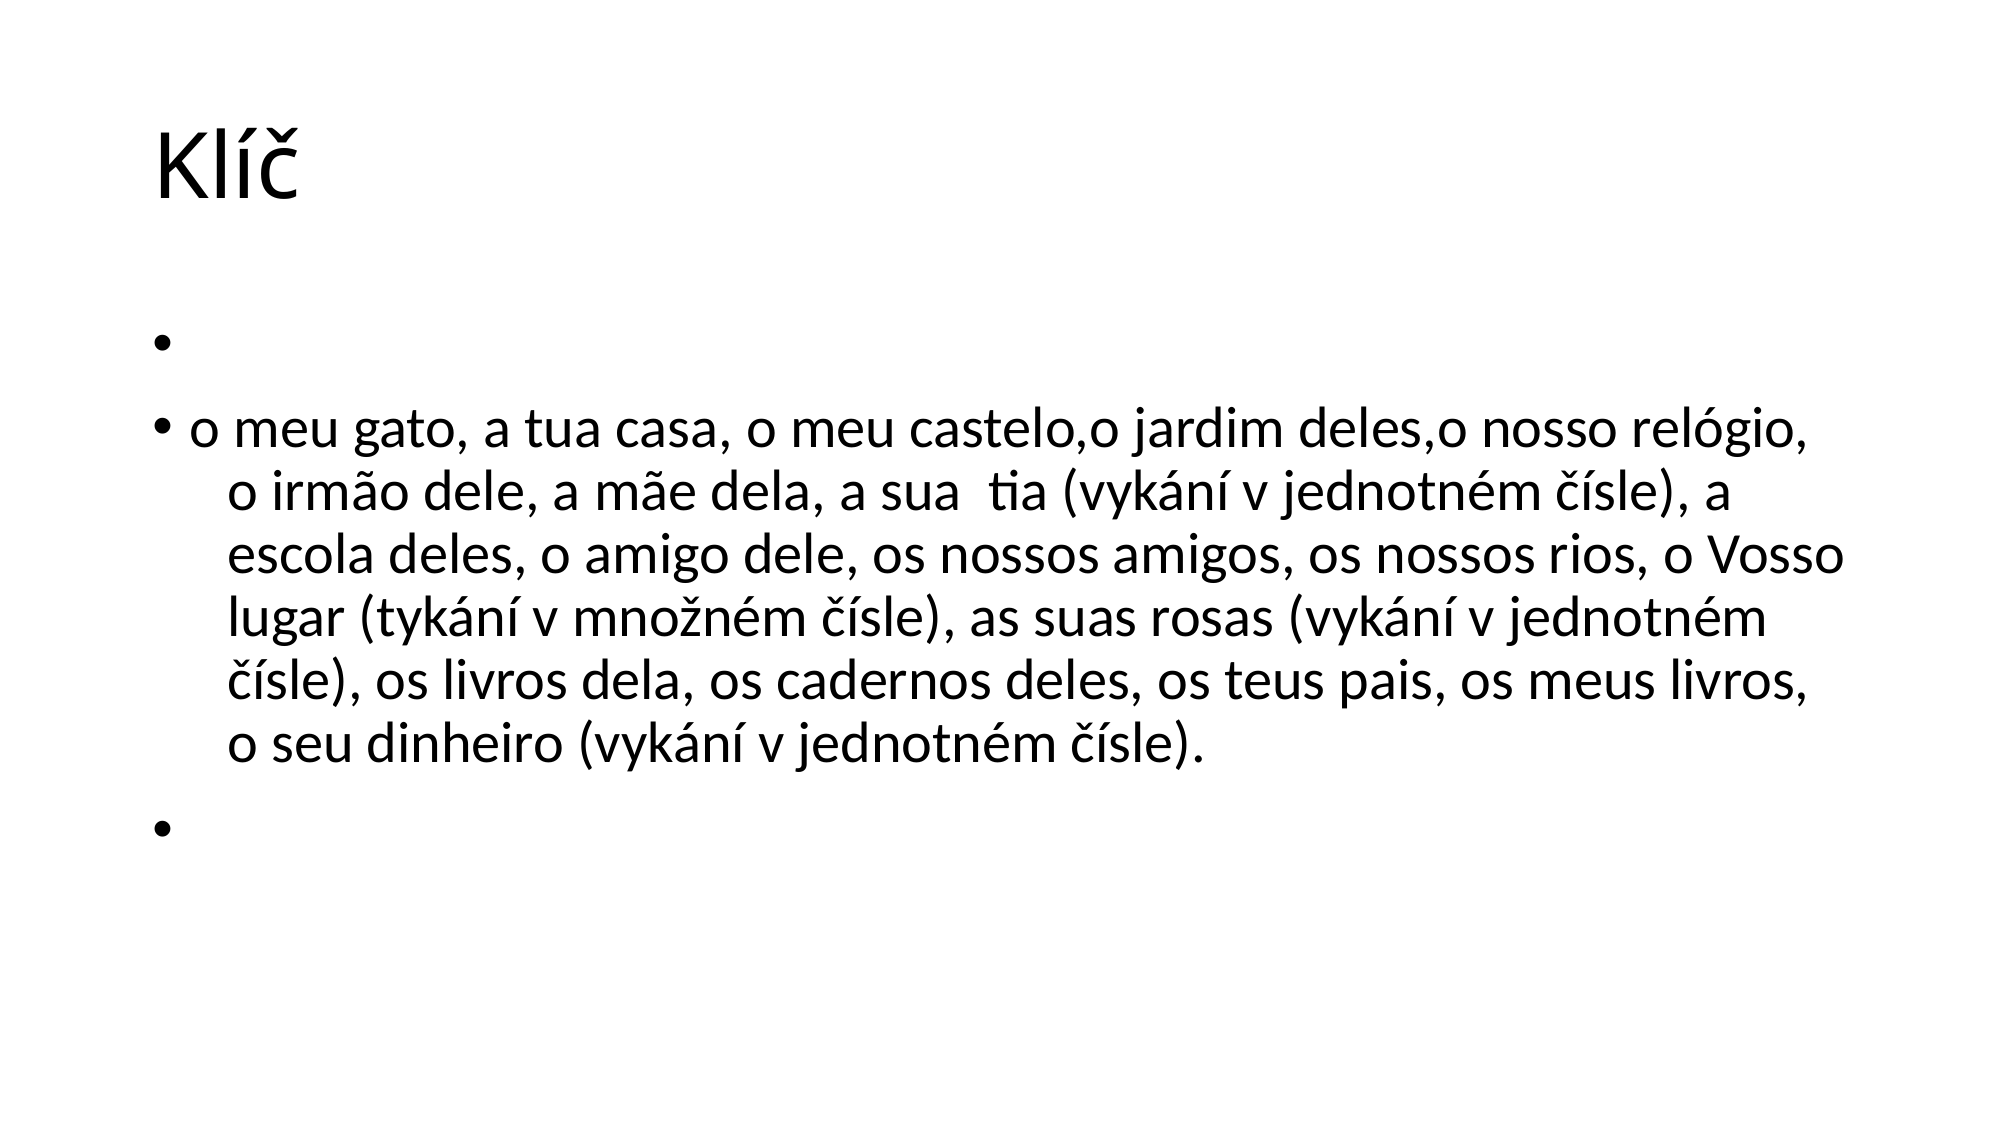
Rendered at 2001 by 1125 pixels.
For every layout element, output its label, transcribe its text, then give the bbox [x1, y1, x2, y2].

title Klíč [137, 59, 1863, 278]
list o meu gato, a tua casa, o meu castelo,o jardim deles,o nosso relógio, o irmão dele, a mãe dela, a sua tia (vykání v jednotném čísle), a escola deles, o amigo dele, os nossos amigos, os nossos rios, o Vosso lugar (tykání v množném čísle), as suas rosas (vykání v jednotném čísle), os livros dela, os cadernos deles, os teus pais, os meus livros, o seu dinheiro (vykání v jednotném čísle). [137, 299, 1863, 1014]
